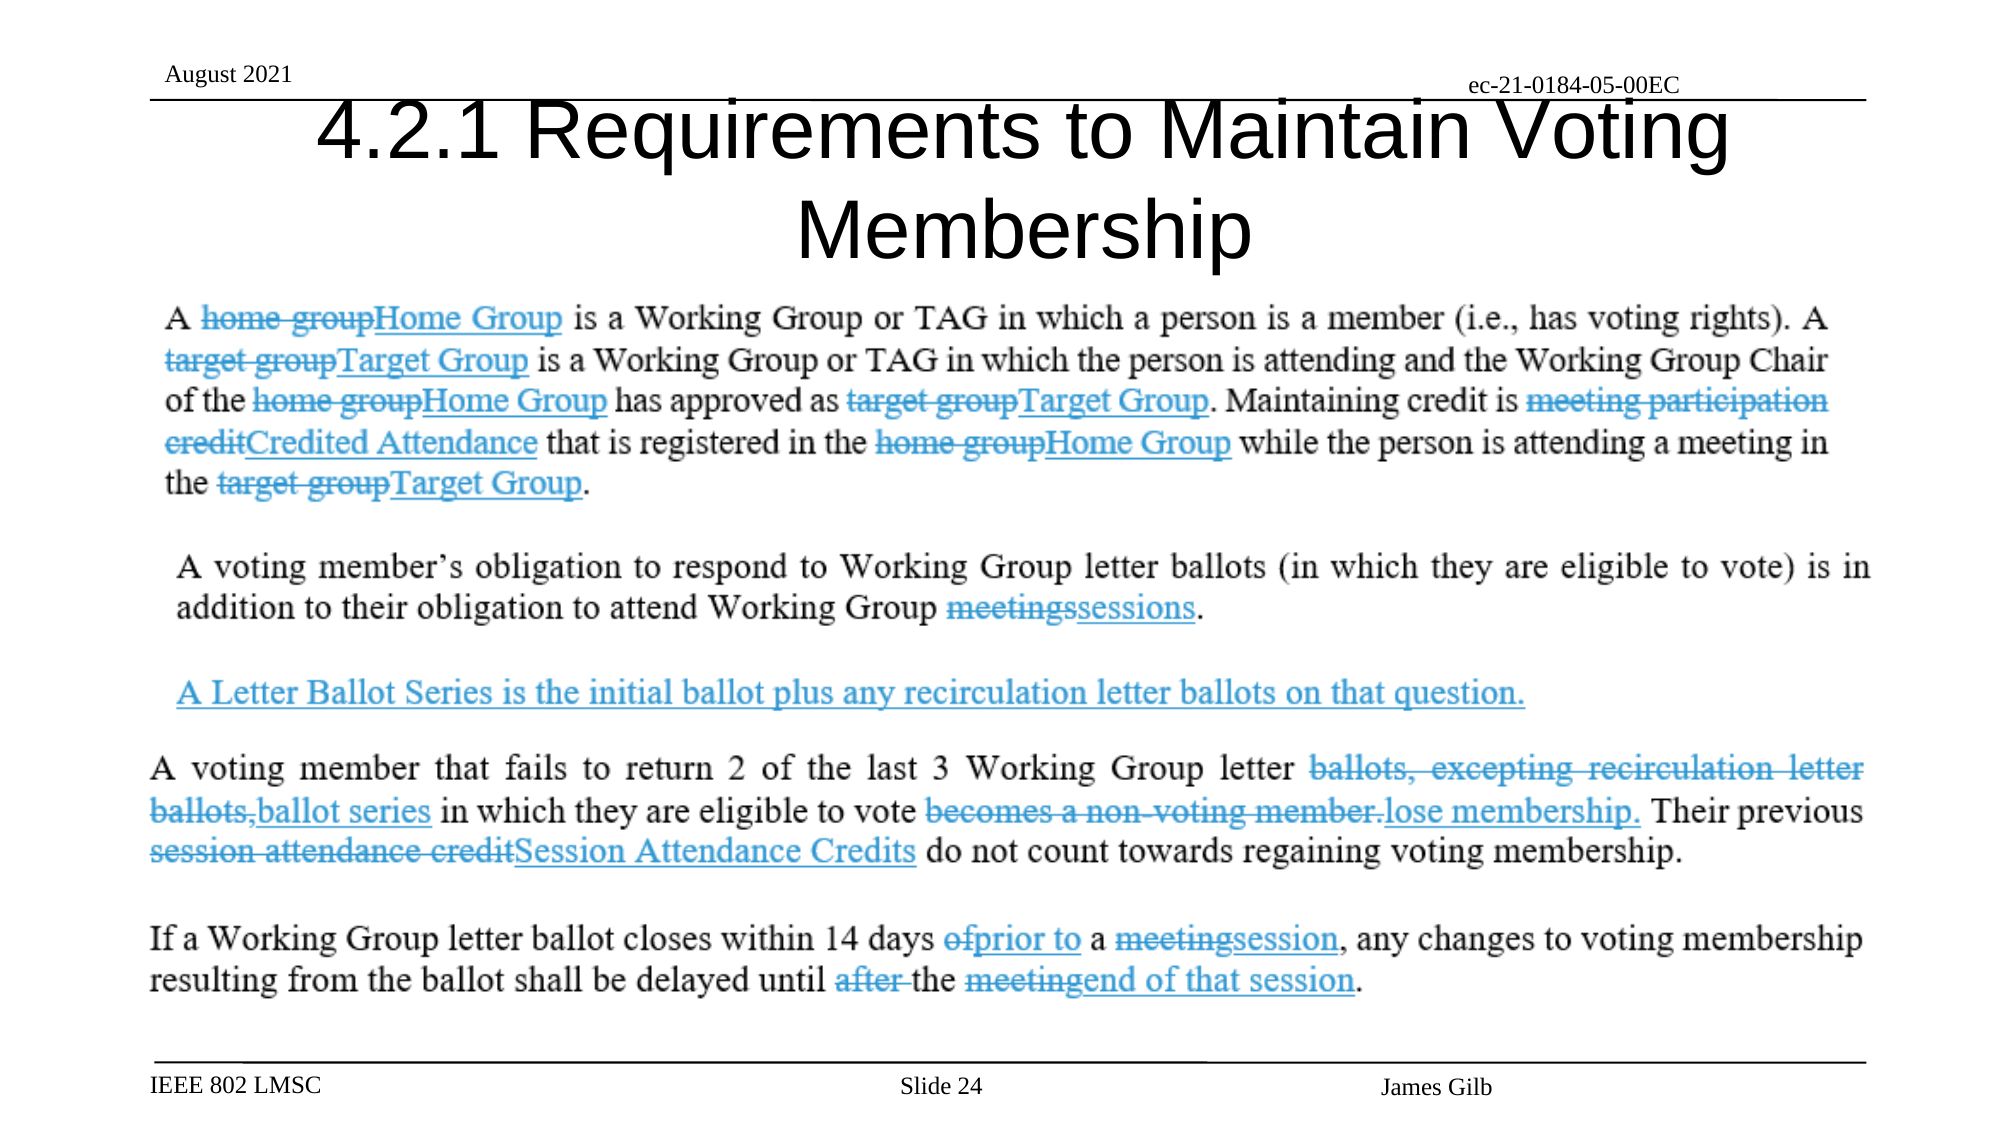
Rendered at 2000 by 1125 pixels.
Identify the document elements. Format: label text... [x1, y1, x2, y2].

text_box Slide [799, 1069, 1083, 1108]
title 4.2.1 Requirements to Maintain Voting Membership [149, 67, 1900, 283]
picture [150, 299, 1855, 530]
picture [175, 546, 1883, 723]
picture [145, 750, 1876, 1009]
